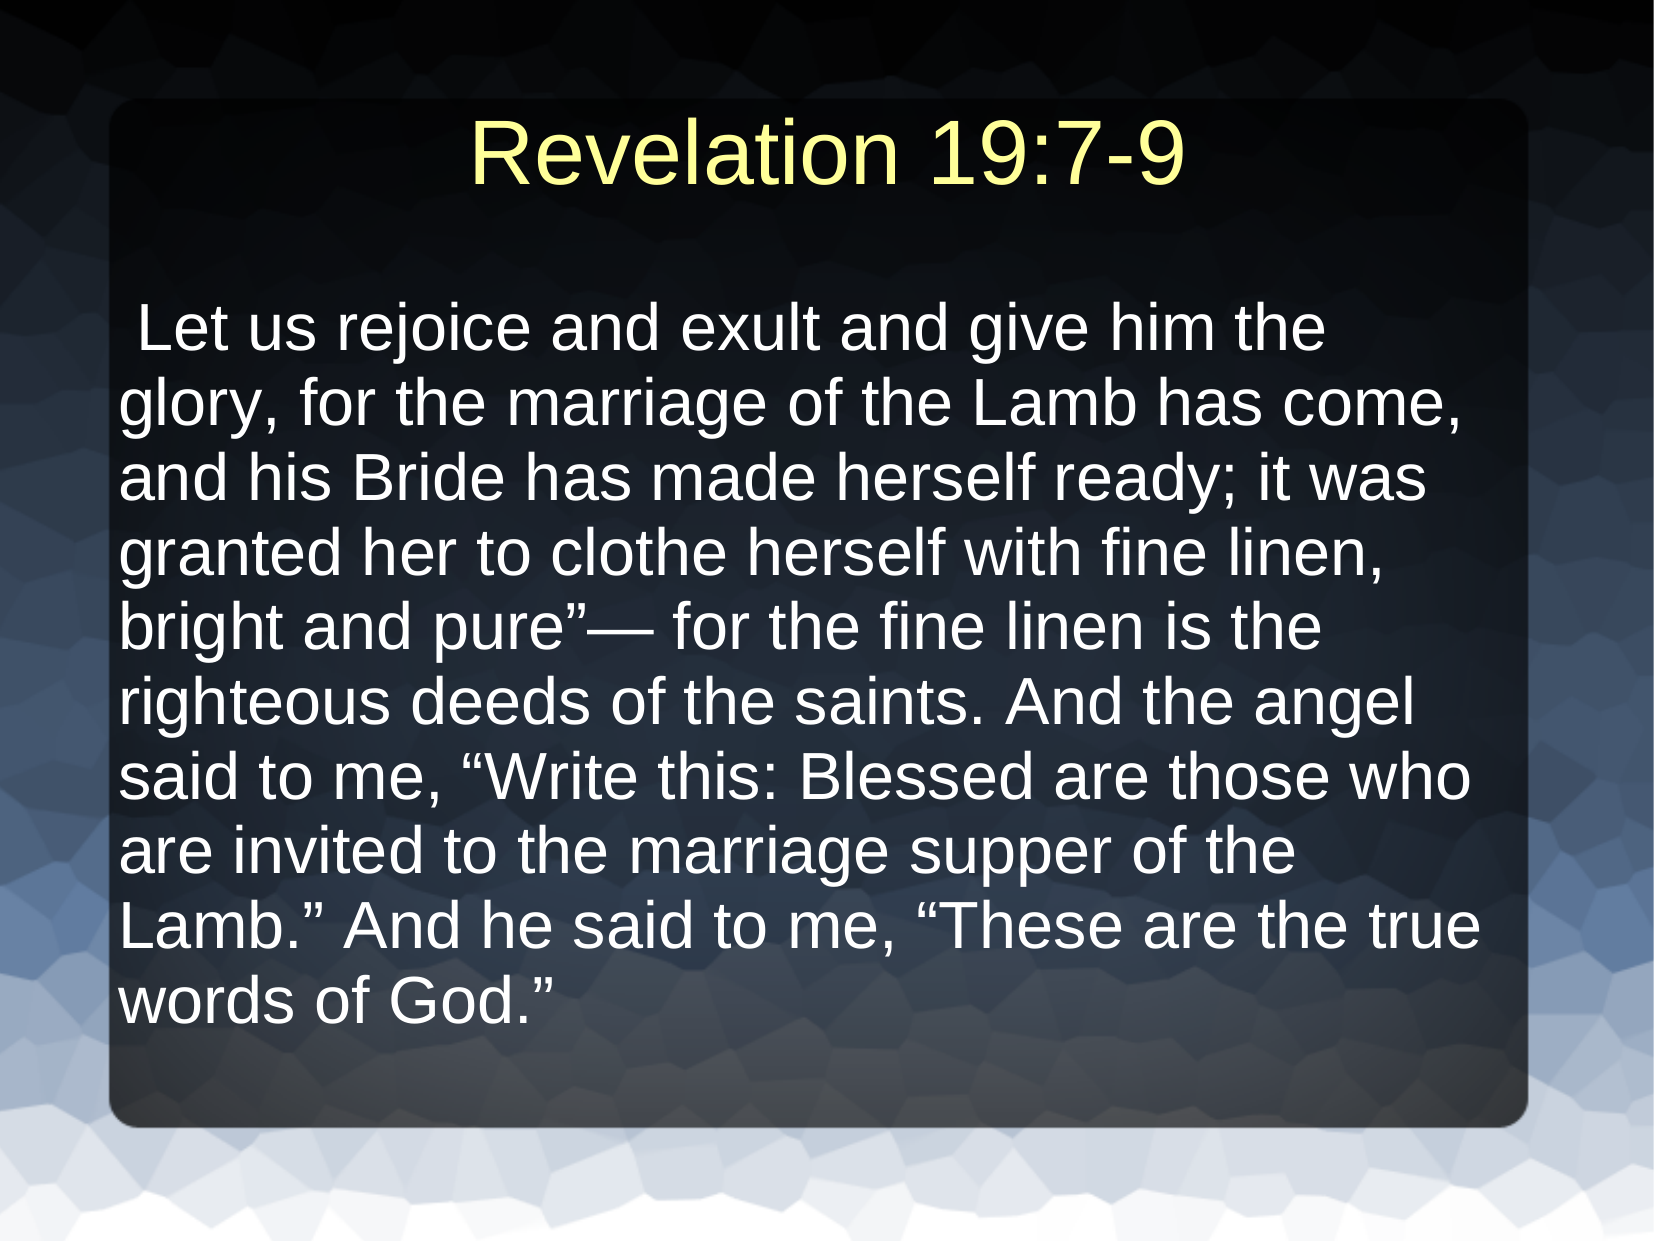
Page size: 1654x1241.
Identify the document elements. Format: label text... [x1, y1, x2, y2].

list Let us rejoice and exult and give him the glory, for the marriage of the Lamb has come, and his Bride has made herself ready; it was granted her to clothe herself with fine linen, bright and pure”— for the fine linen is the righteous deeds of the saints. And the angel said to me, “Write this: Blessed are those who are invited to the marriage supper of the Lamb.” And he said to me, “These are the true words of God.” [118, 290, 1506, 1109]
picture [0, 0, 1654, 1241]
title Revelation 19:7-9 [118, 49, 1506, 257]
